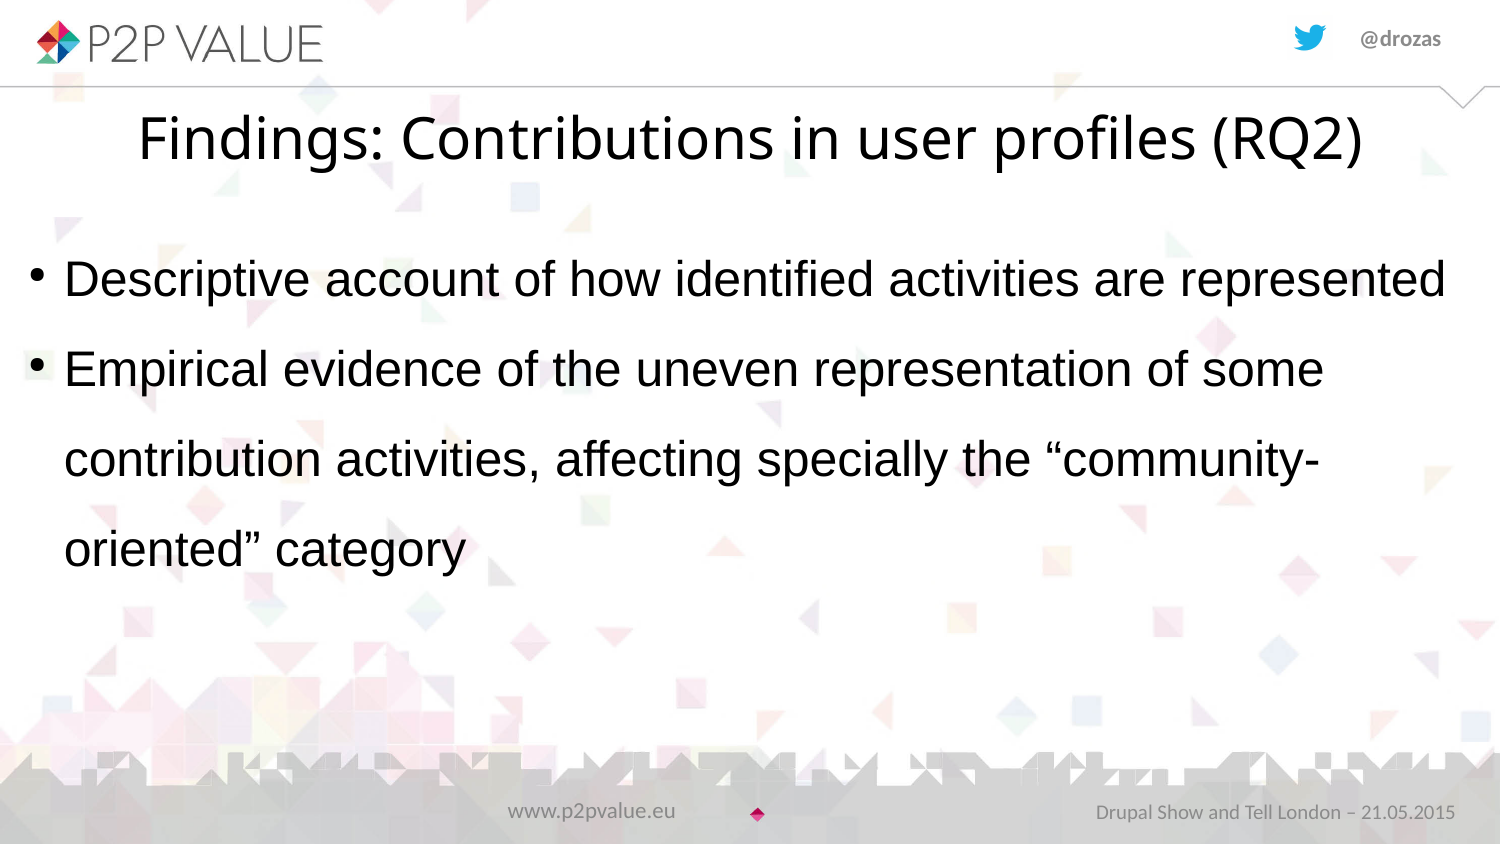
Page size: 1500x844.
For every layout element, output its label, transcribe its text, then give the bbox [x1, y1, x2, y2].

title Findings: Contributions in user profiles (RQ2) [0, 92, 1500, 181]
text_box Drupal Show and Tell London – 21.05.2015 [777, 788, 1470, 834]
picture [0, 181, 1500, 844]
text_box @drozas [1333, 15, 1455, 60]
picture [0, 0, 1500, 92]
text_box www.p2pvalue.eu [501, 789, 720, 829]
subtitle Descriptive account of how identified activities are represented Empirical evidence of the uneven representation of some contribution activities, affecting specially the “community-oriented” category [15, 210, 1496, 766]
